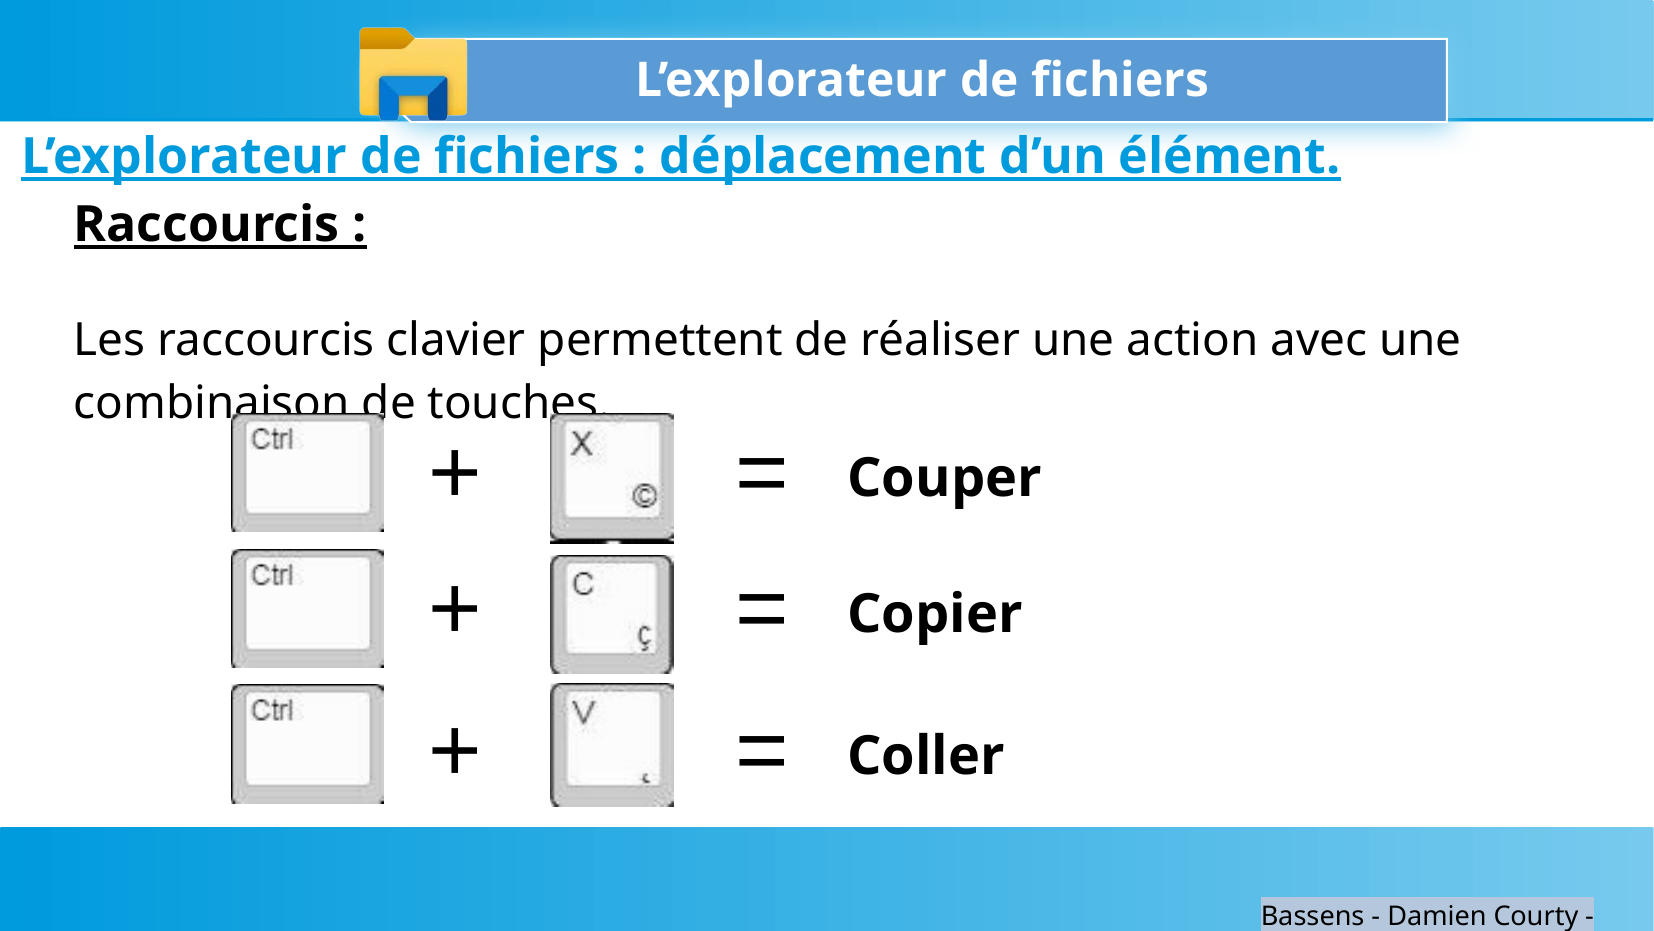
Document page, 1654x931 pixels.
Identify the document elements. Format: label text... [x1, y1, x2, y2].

text_box Couper [832, 431, 1069, 510]
text_box L’explorateur de fichiers [476, 38, 1447, 112]
text_box = [720, 549, 810, 667]
text_box = [720, 691, 810, 809]
picture [231, 413, 384, 532]
text_box = [720, 413, 810, 531]
picture [231, 549, 384, 668]
text_box Coller [832, 708, 1069, 788]
picture [550, 555, 674, 674]
text_box Copier [832, 566, 1069, 646]
picture [550, 413, 674, 544]
picture [550, 683, 674, 807]
picture [231, 684, 384, 804]
text_box L’explorateur de fichiers : déplacement d’un élément. [6, 112, 1565, 228]
text_box Bassens - Damien Courty - 2024 [1246, 889, 1654, 931]
picture [354, 21, 476, 125]
text_box + [413, 413, 502, 531]
text_box + [413, 549, 502, 667]
text_box Raccourcis : Les raccourcis clavier permettent de réaliser une action avec une combinaison de touches. [59, 180, 1625, 414]
text_box + [413, 691, 502, 809]
